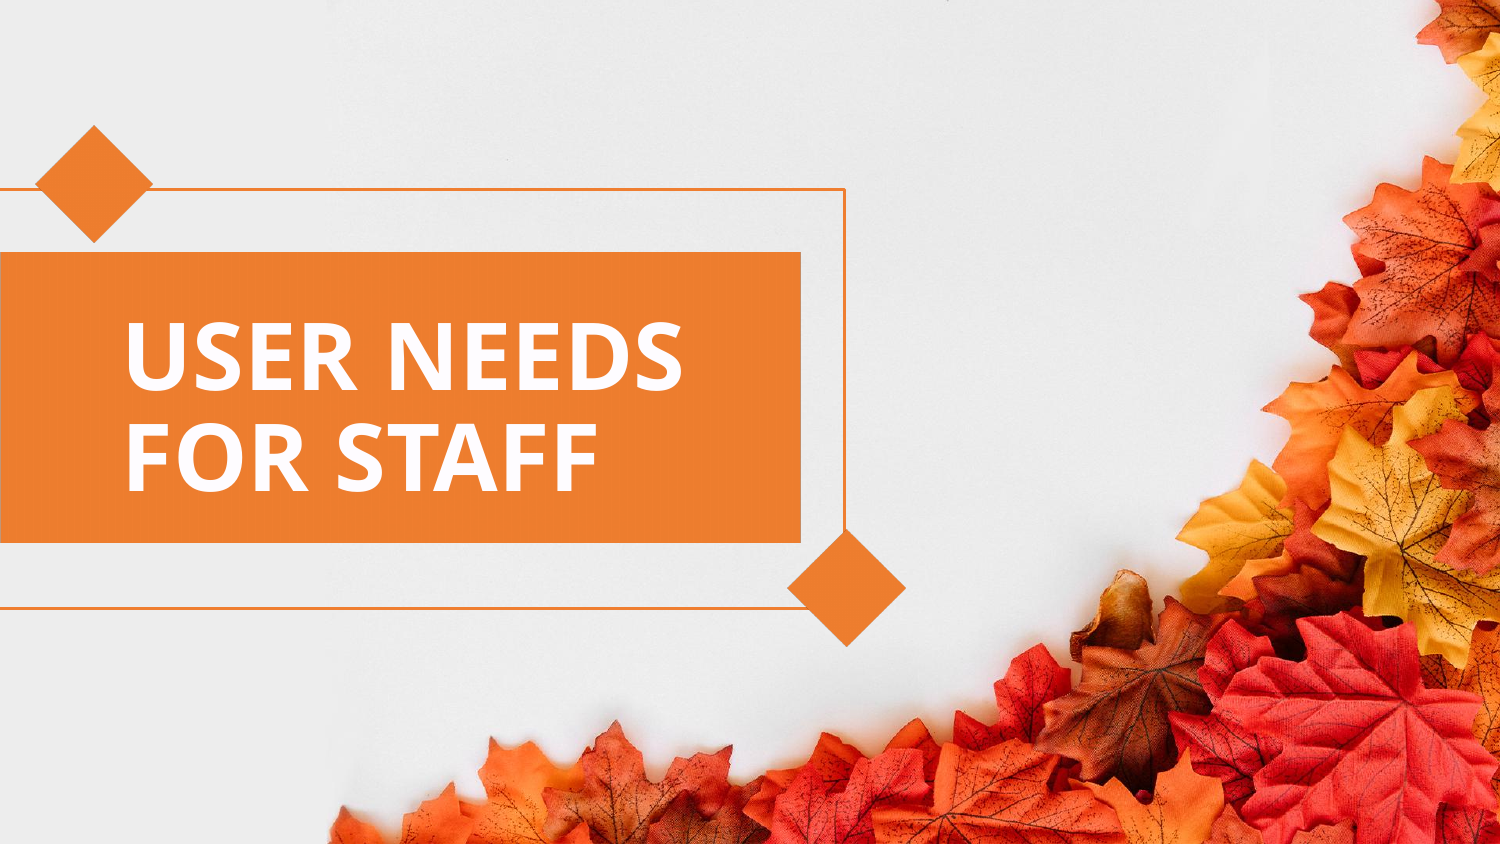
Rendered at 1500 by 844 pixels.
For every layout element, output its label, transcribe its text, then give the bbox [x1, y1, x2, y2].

picture [0, 0, 1500, 844]
text_box USER NEEDS FOR STAFF [110, 275, 708, 518]
